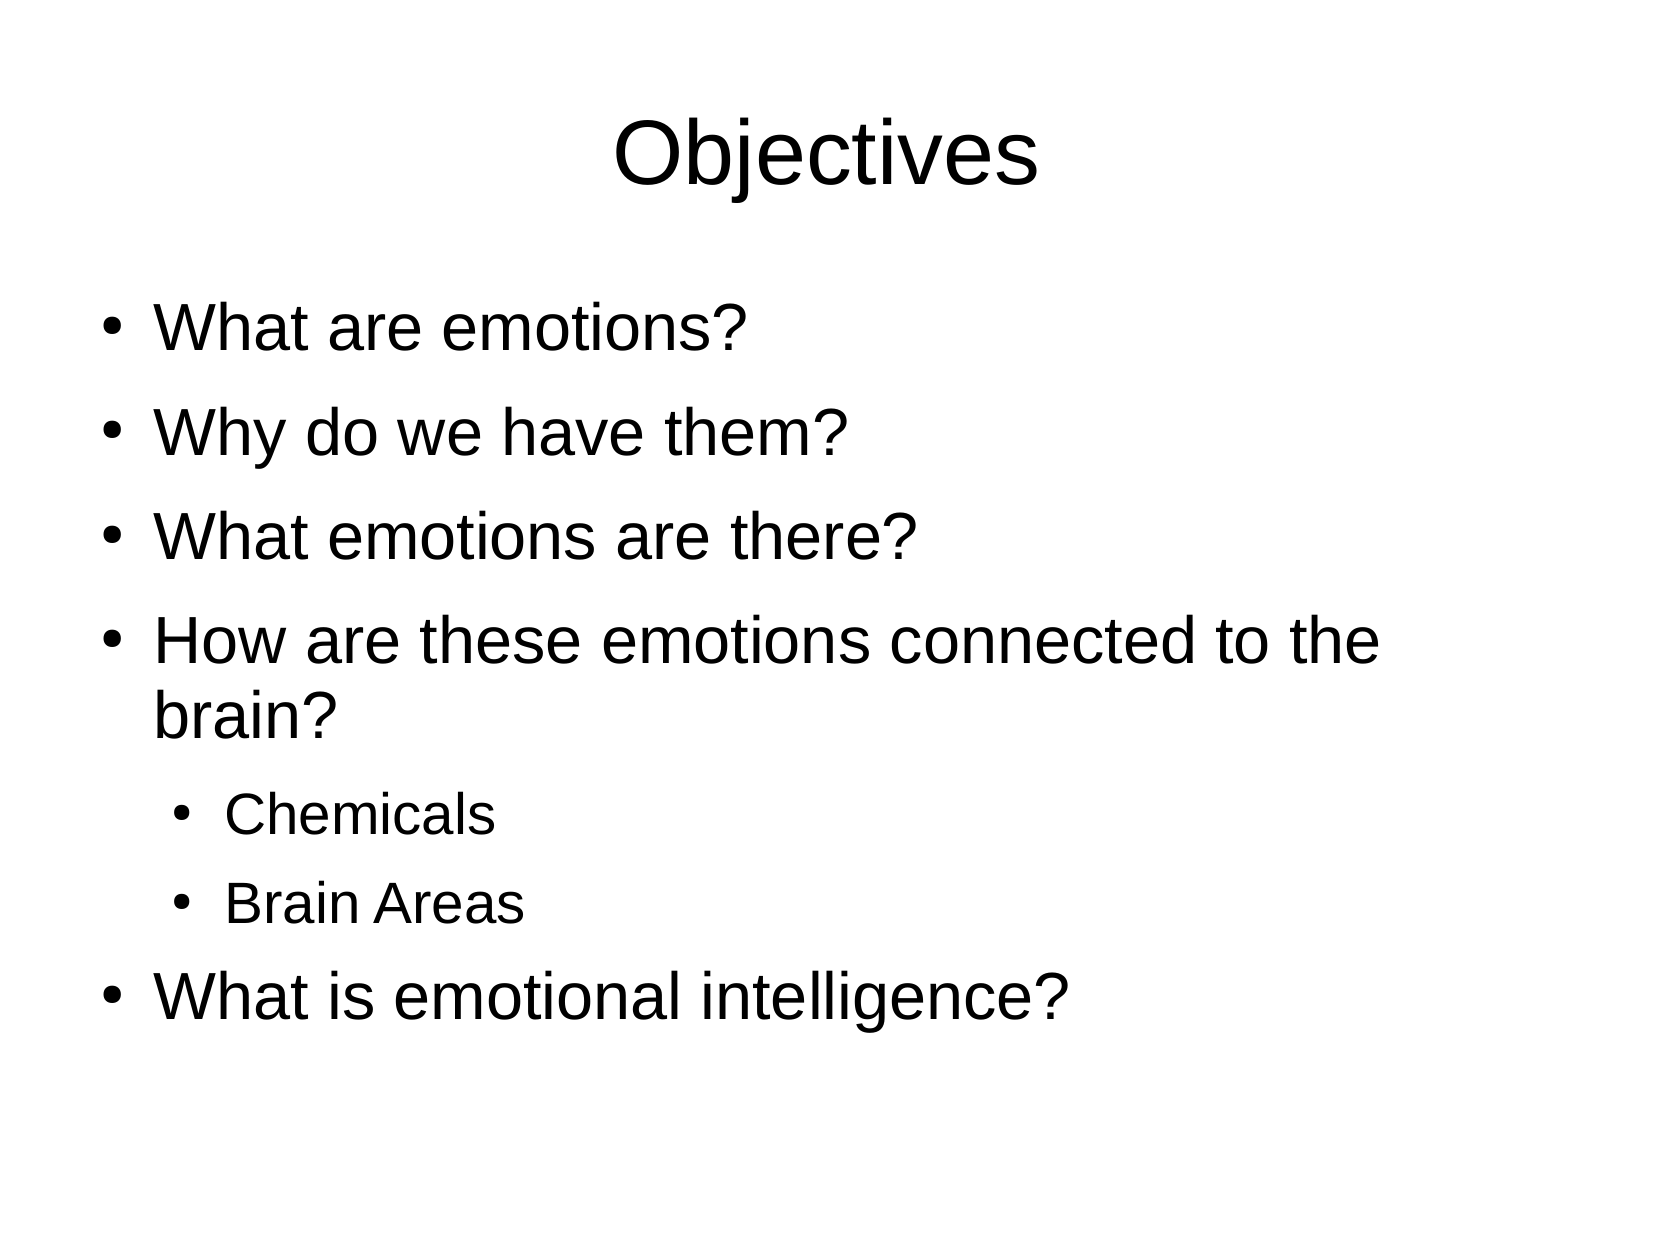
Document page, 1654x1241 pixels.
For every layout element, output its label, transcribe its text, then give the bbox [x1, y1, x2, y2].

list What are emotions? Why do we have them? What emotions are there? How are these emotions connected to the brain? Chemicals Brain Areas What is emotional intelligence? [82, 290, 1571, 1094]
title Objectives [82, 56, 1571, 250]
